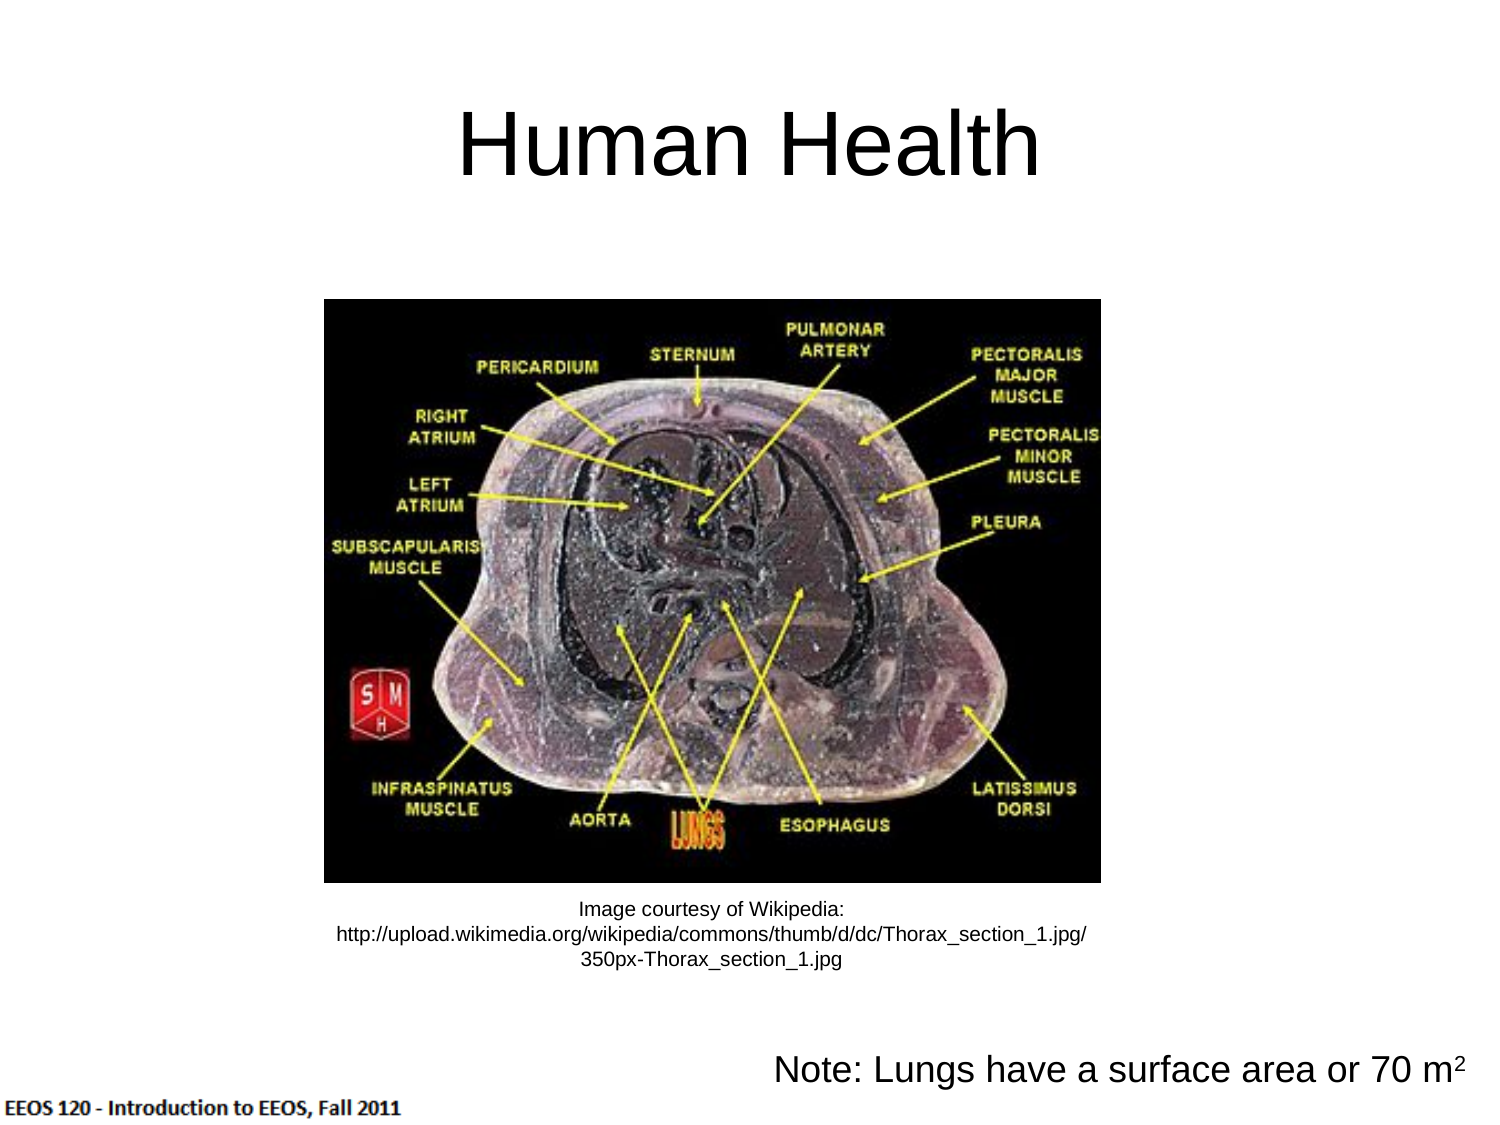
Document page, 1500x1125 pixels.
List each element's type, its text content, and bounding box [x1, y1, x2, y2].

list [75, 262, 1426, 1006]
picture [0, 1090, 406, 1125]
title Human Health [75, 45, 1426, 233]
text_box Image courtesy of Wikipedia: http://upload.wikimedia.org/wikipedia/commons/thumb/d/dc/Thorax_section_1.jpg/350px-Thorax_section_1.jpg [299, 887, 1124, 978]
text_box Note: Lungs have a surface area or 70 m2 [758, 1037, 1492, 1098]
picture [324, 299, 1101, 883]
